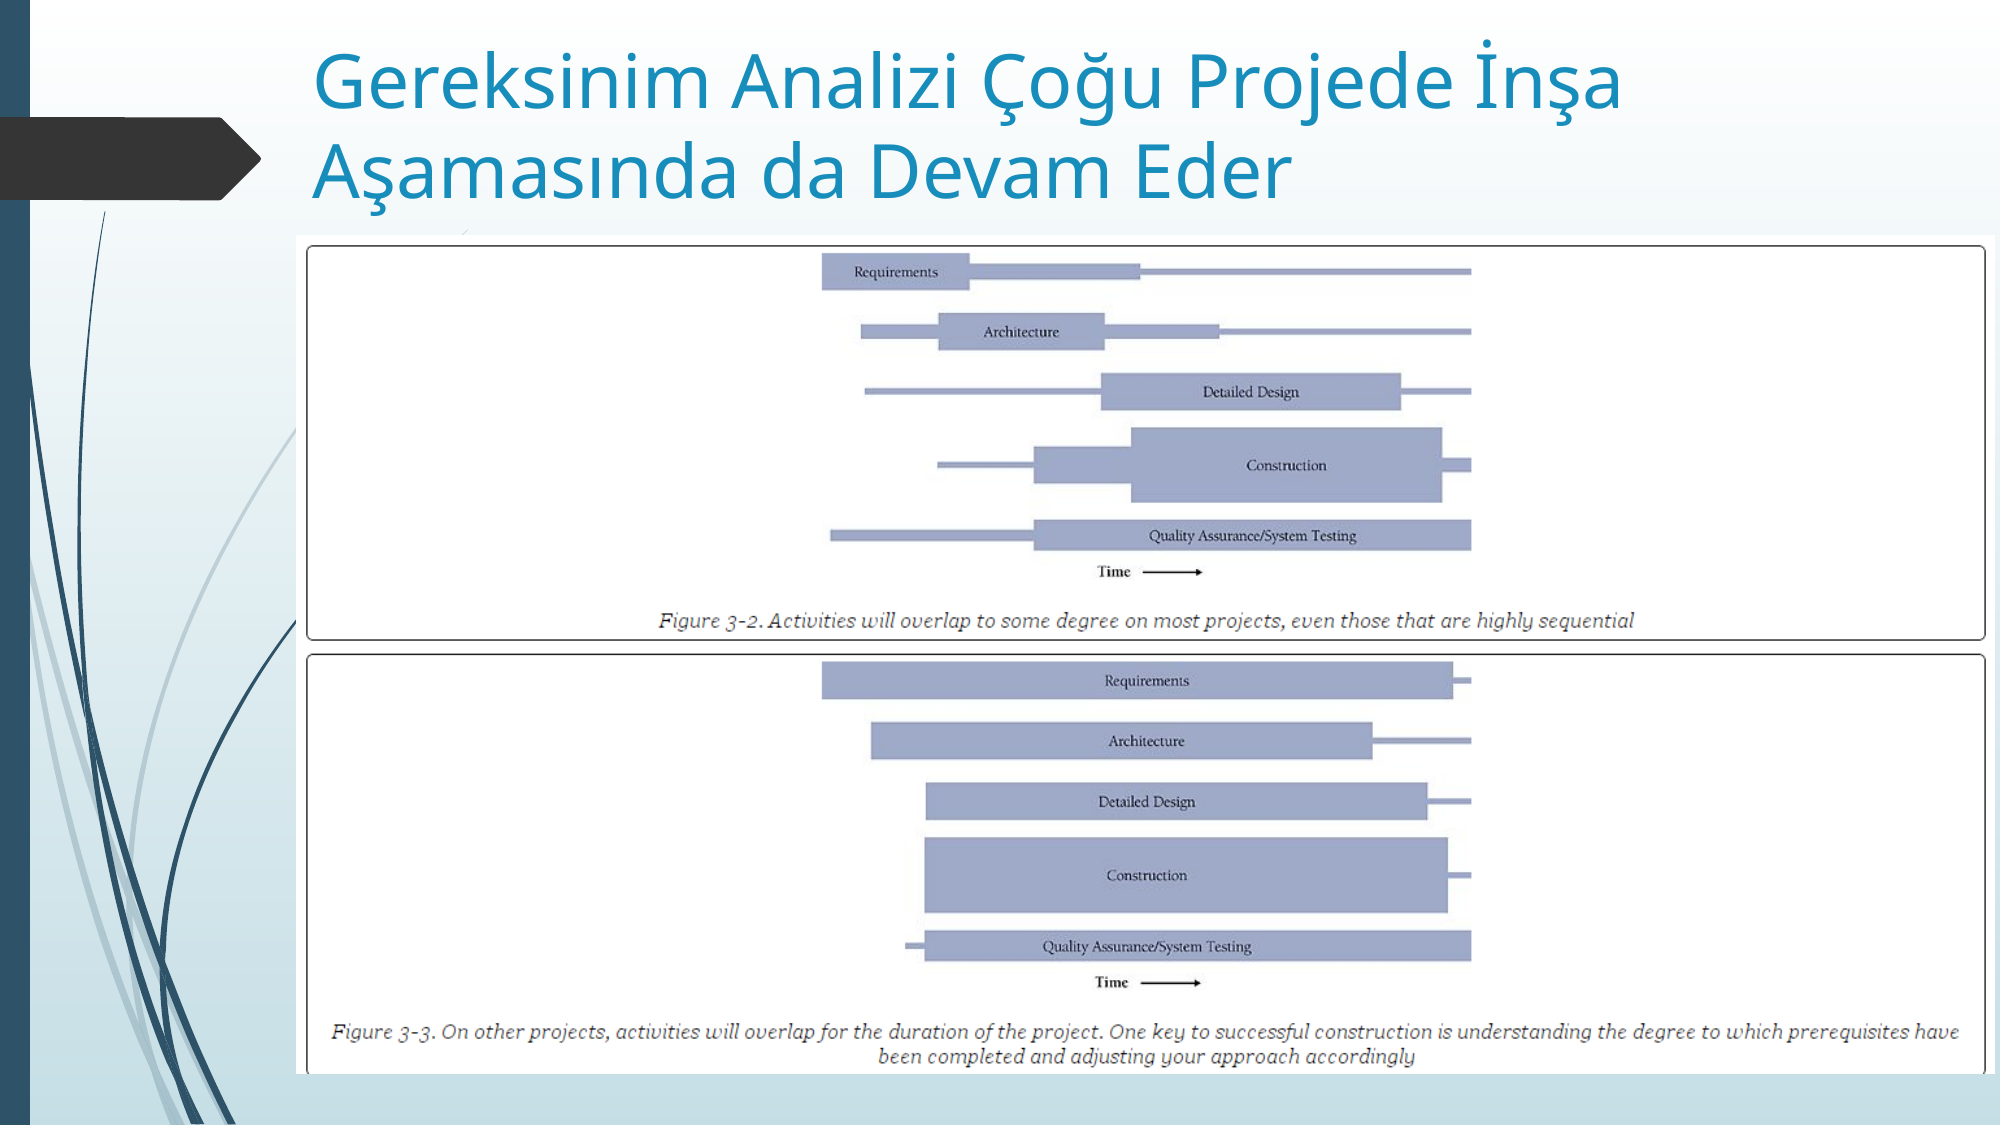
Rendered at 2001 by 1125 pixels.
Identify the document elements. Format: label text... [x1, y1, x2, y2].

title Gereksinim Analizi Çoğu Projede İnşa Aşamasında da Devam Eder [297, 25, 2000, 236]
picture [296, 235, 1995, 1074]
